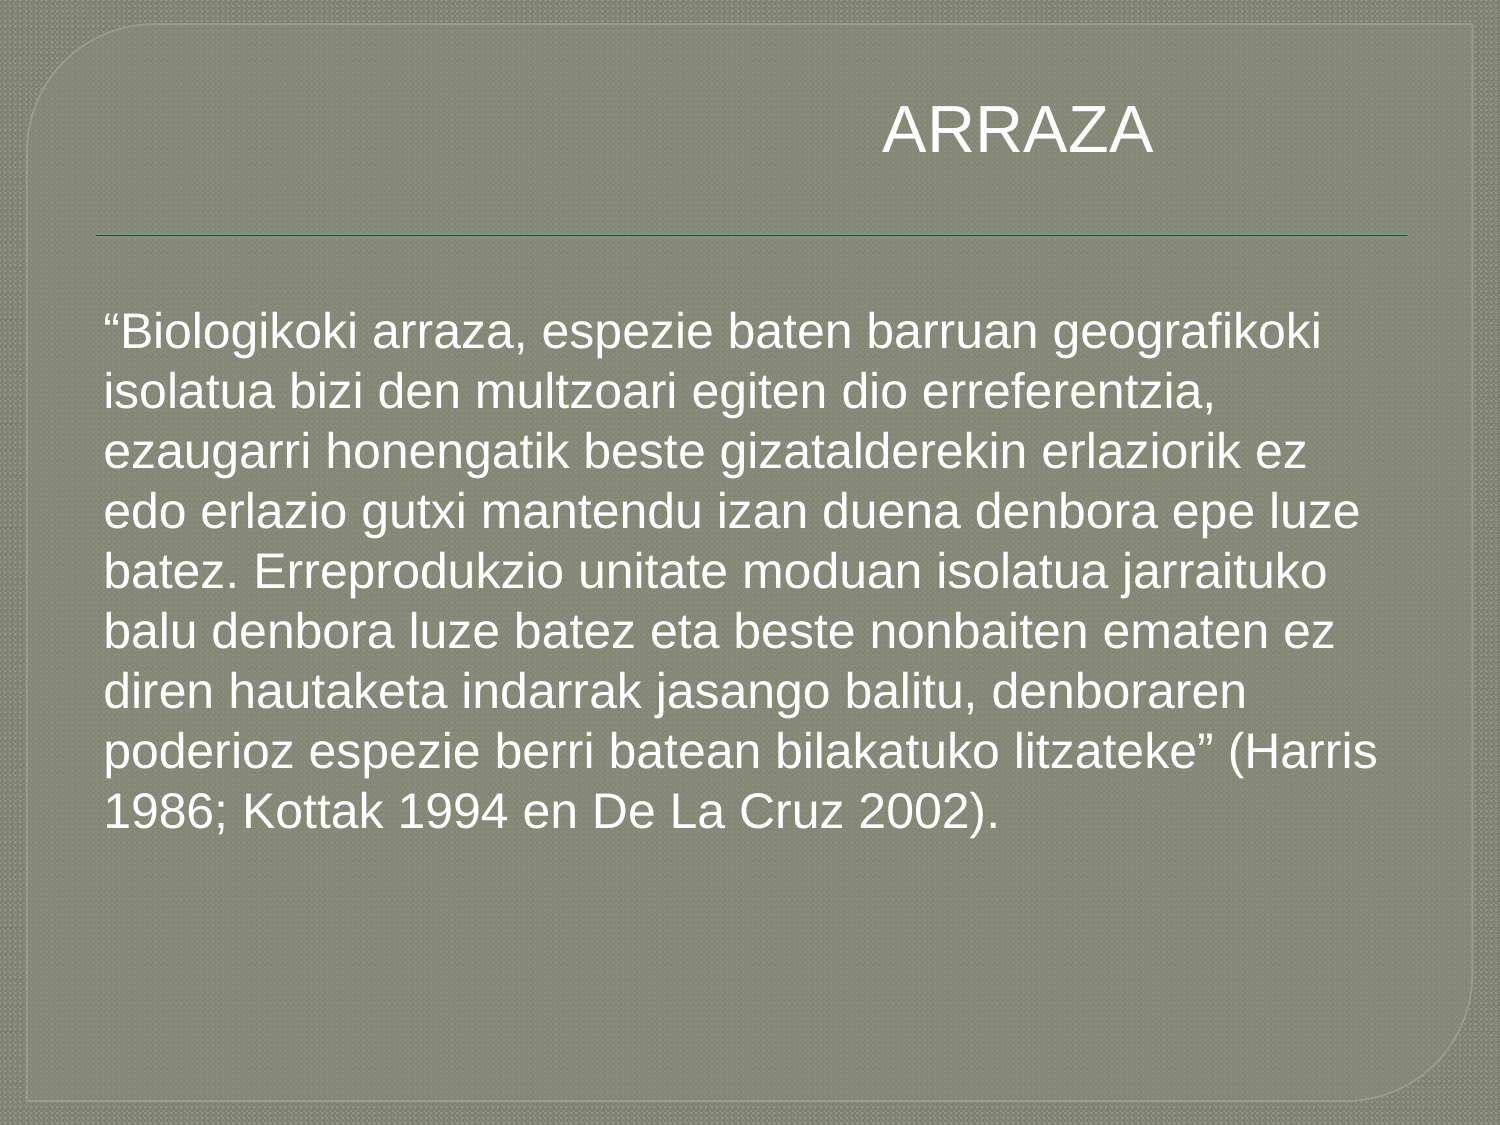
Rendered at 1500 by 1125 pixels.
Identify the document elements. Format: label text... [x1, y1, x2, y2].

picture [0, 0, 1500, 1125]
text_box “Biologikoki arraza, espezie baten barruan geografikoki isolatua bizi den multzoari egiten dio erreferentzia, ezaugarri honengatik beste gizatalderekin erlaziorik ez edo erlazio gutxi mantendu izan duena denbora epe luze batez. Erreprodukzio unitate moduan isolatua jarraituko balu denbora luze batez eta beste nonbaiten ematen ez diren hautaketa indarrak jasango balitu, denboraren poderioz espezie berri batean bilakatuko litzateke” (Harris 1986; Kottak 1994 en De La Cruz 2002). [88, 290, 1412, 846]
text_box ARRAZA [868, 78, 1412, 173]
